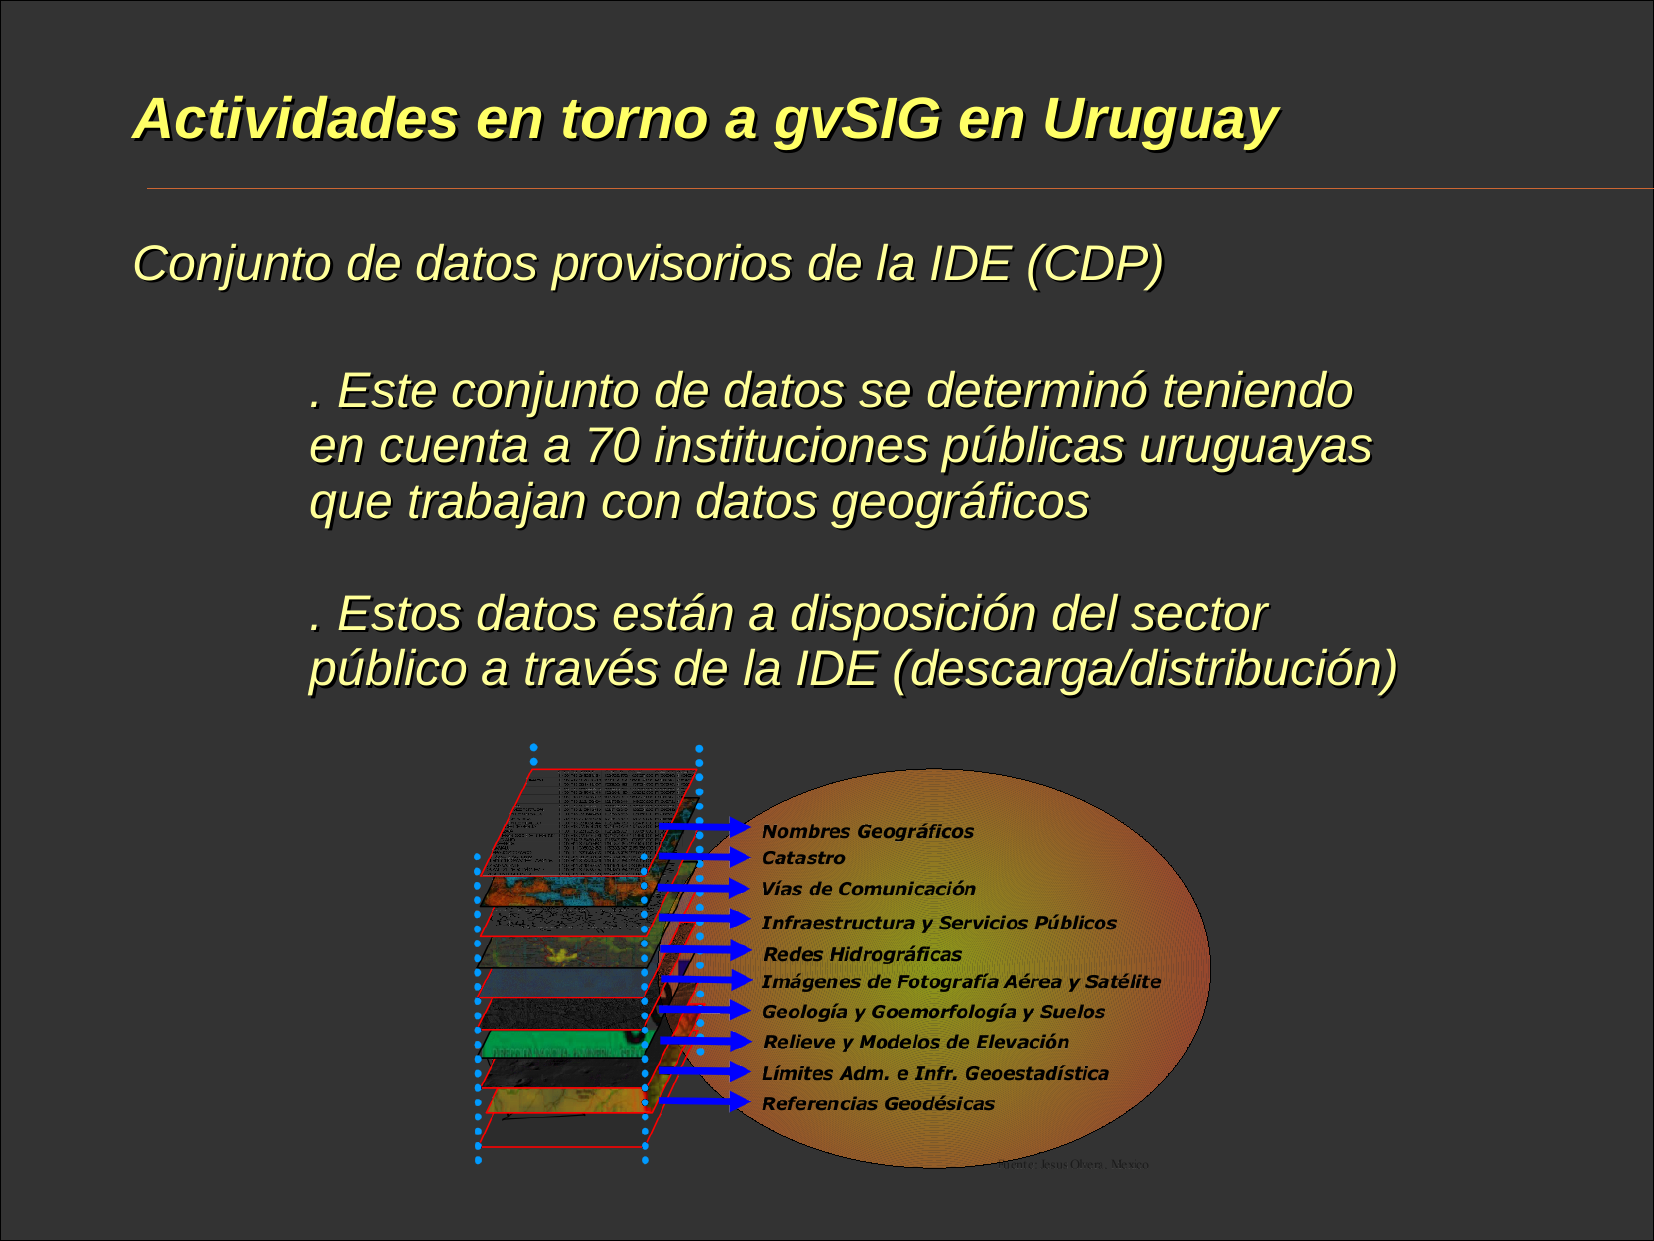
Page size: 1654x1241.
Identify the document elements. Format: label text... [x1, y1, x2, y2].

text_box Actividades en torno a gvSIG en Uruguay [118, 78, 1536, 169]
text_box . Este conjunto de datos se determinó teniendo en cuenta a 70 instituciones públicas uruguayas que trabajan con datos geográficos . Estos datos están a disposición del sector público a través de la IDE (descarga/distribución) [295, 354, 1418, 704]
picture [442, 738, 1169, 1169]
text_box [0, 0, 1654, 1241]
text_box Conjunto de datos provisorios de la IDE (CDP) [118, 228, 1477, 299]
